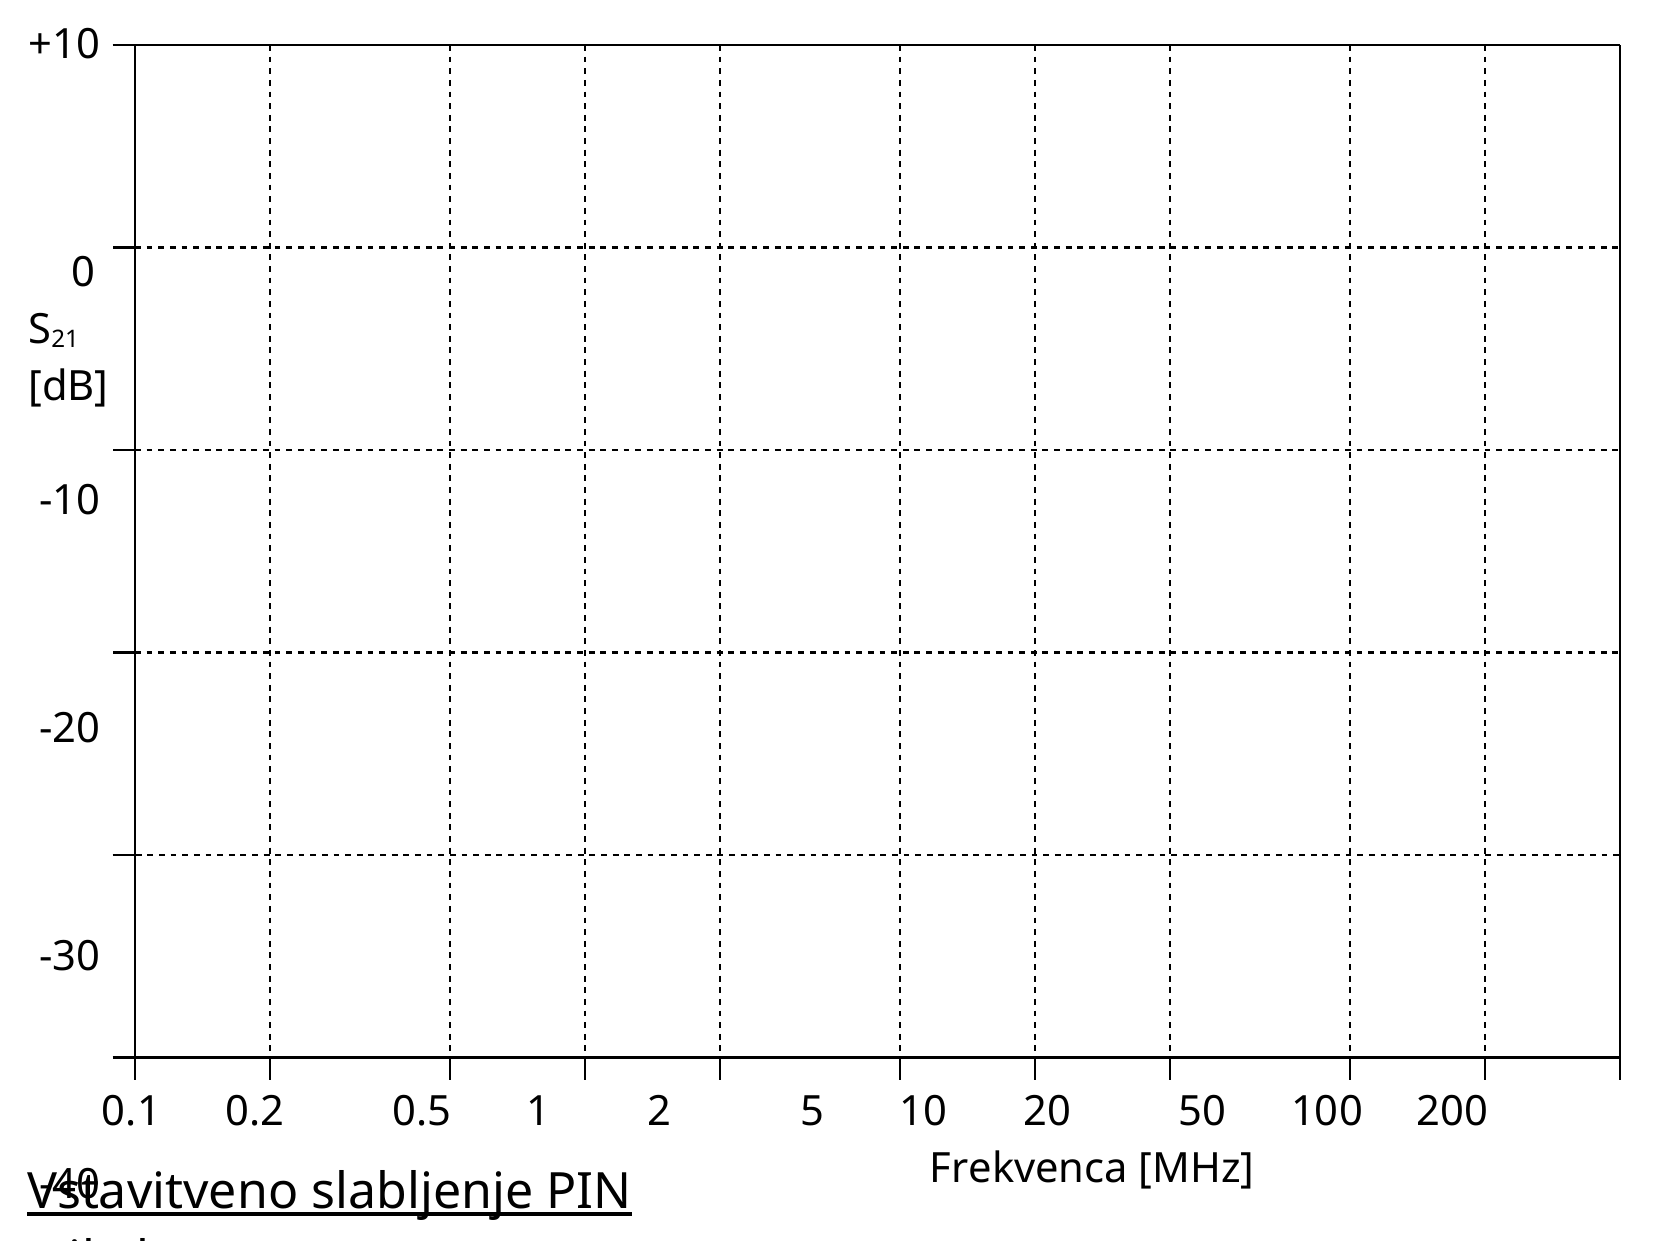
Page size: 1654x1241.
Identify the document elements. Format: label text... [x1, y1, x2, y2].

text_box +10 0 S21 [dB] -10 -20 -30 -40 [28, 13, 164, 1084]
text_box 0.1 0.2 0.5 1 2 5 10 20 50 100 200 Frekvenca [MHz] [101, 1081, 1654, 1182]
text_box Vstavitveno slabljenje PIN stikala [27, 1154, 766, 1216]
